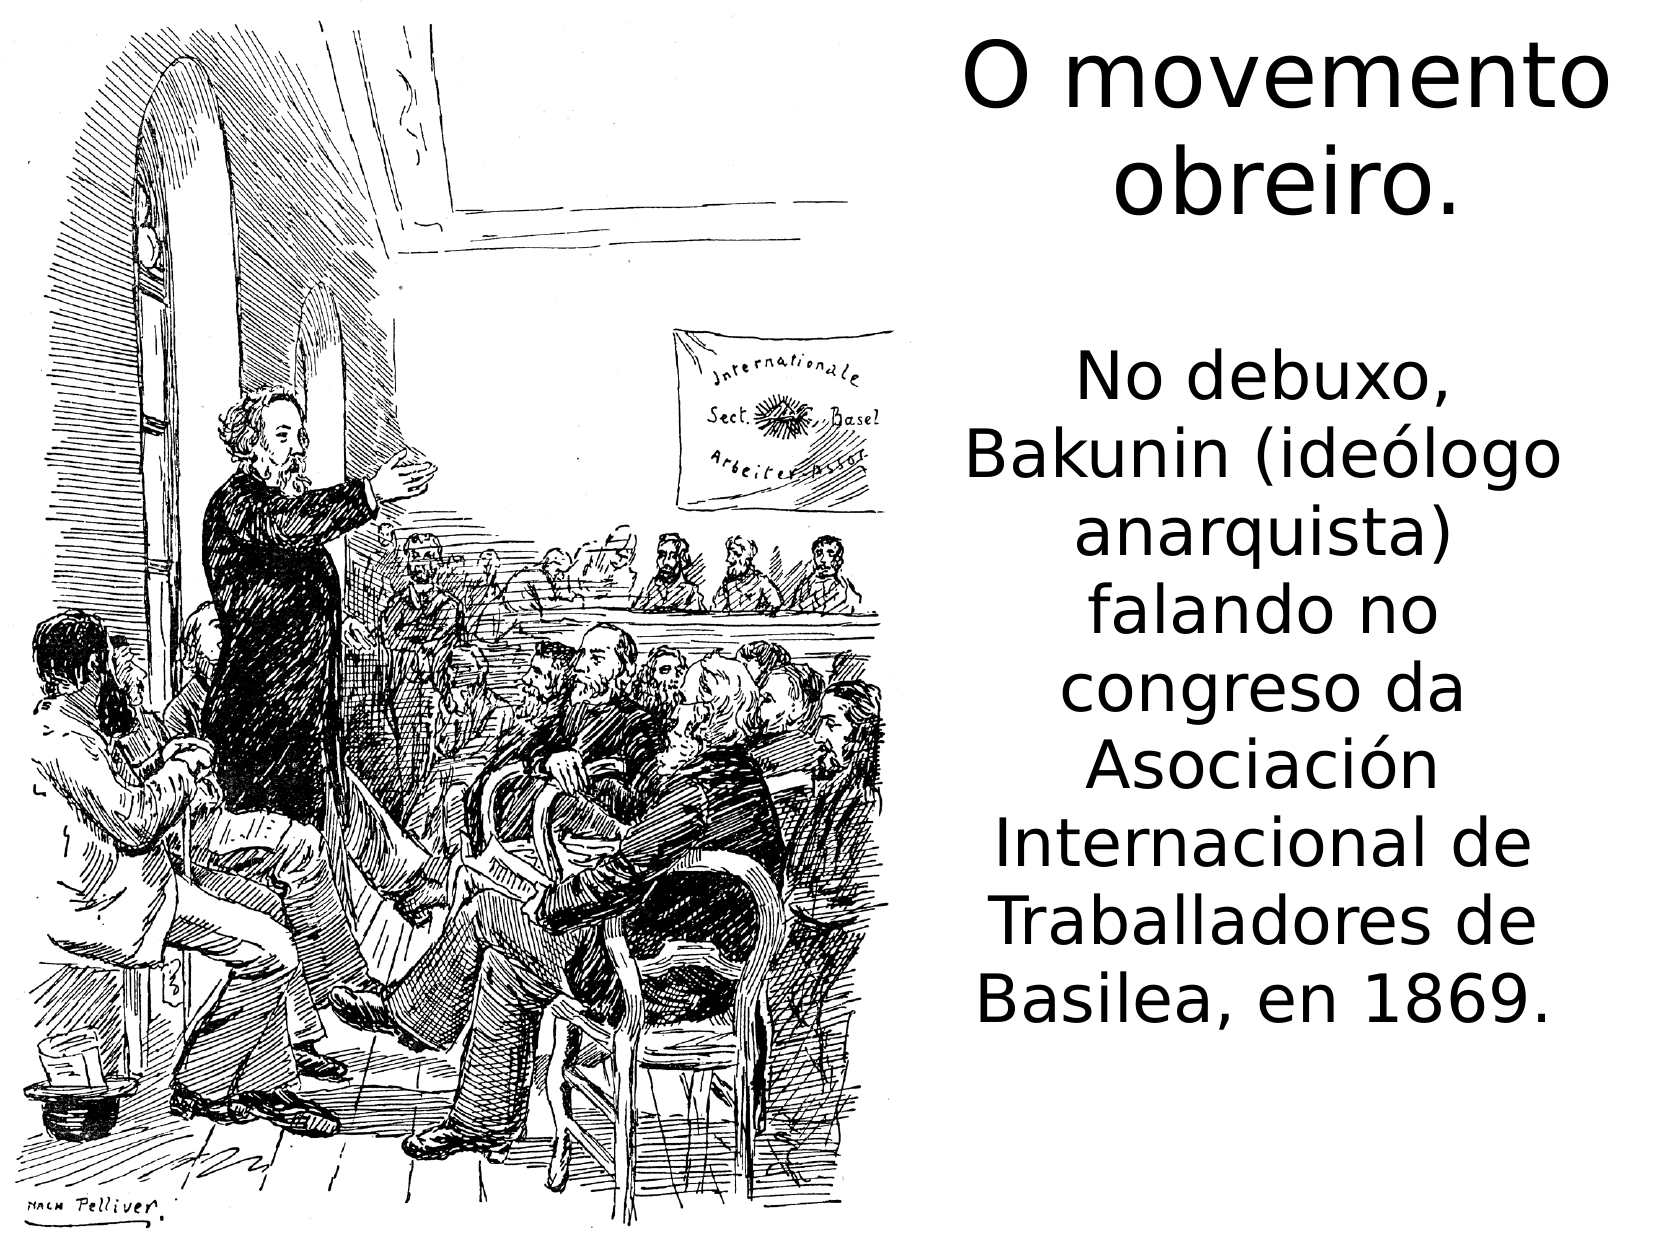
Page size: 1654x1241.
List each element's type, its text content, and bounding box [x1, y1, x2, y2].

text_box No debuxo, Bakunin (ideólogo anarquista) falando no congreso da Asociación Internacional de Traballadores de Basilea, en 1869. [944, 330, 1583, 1124]
title O movemento obreiro. [957, 22, 1619, 237]
picture [0, 0, 911, 1241]
